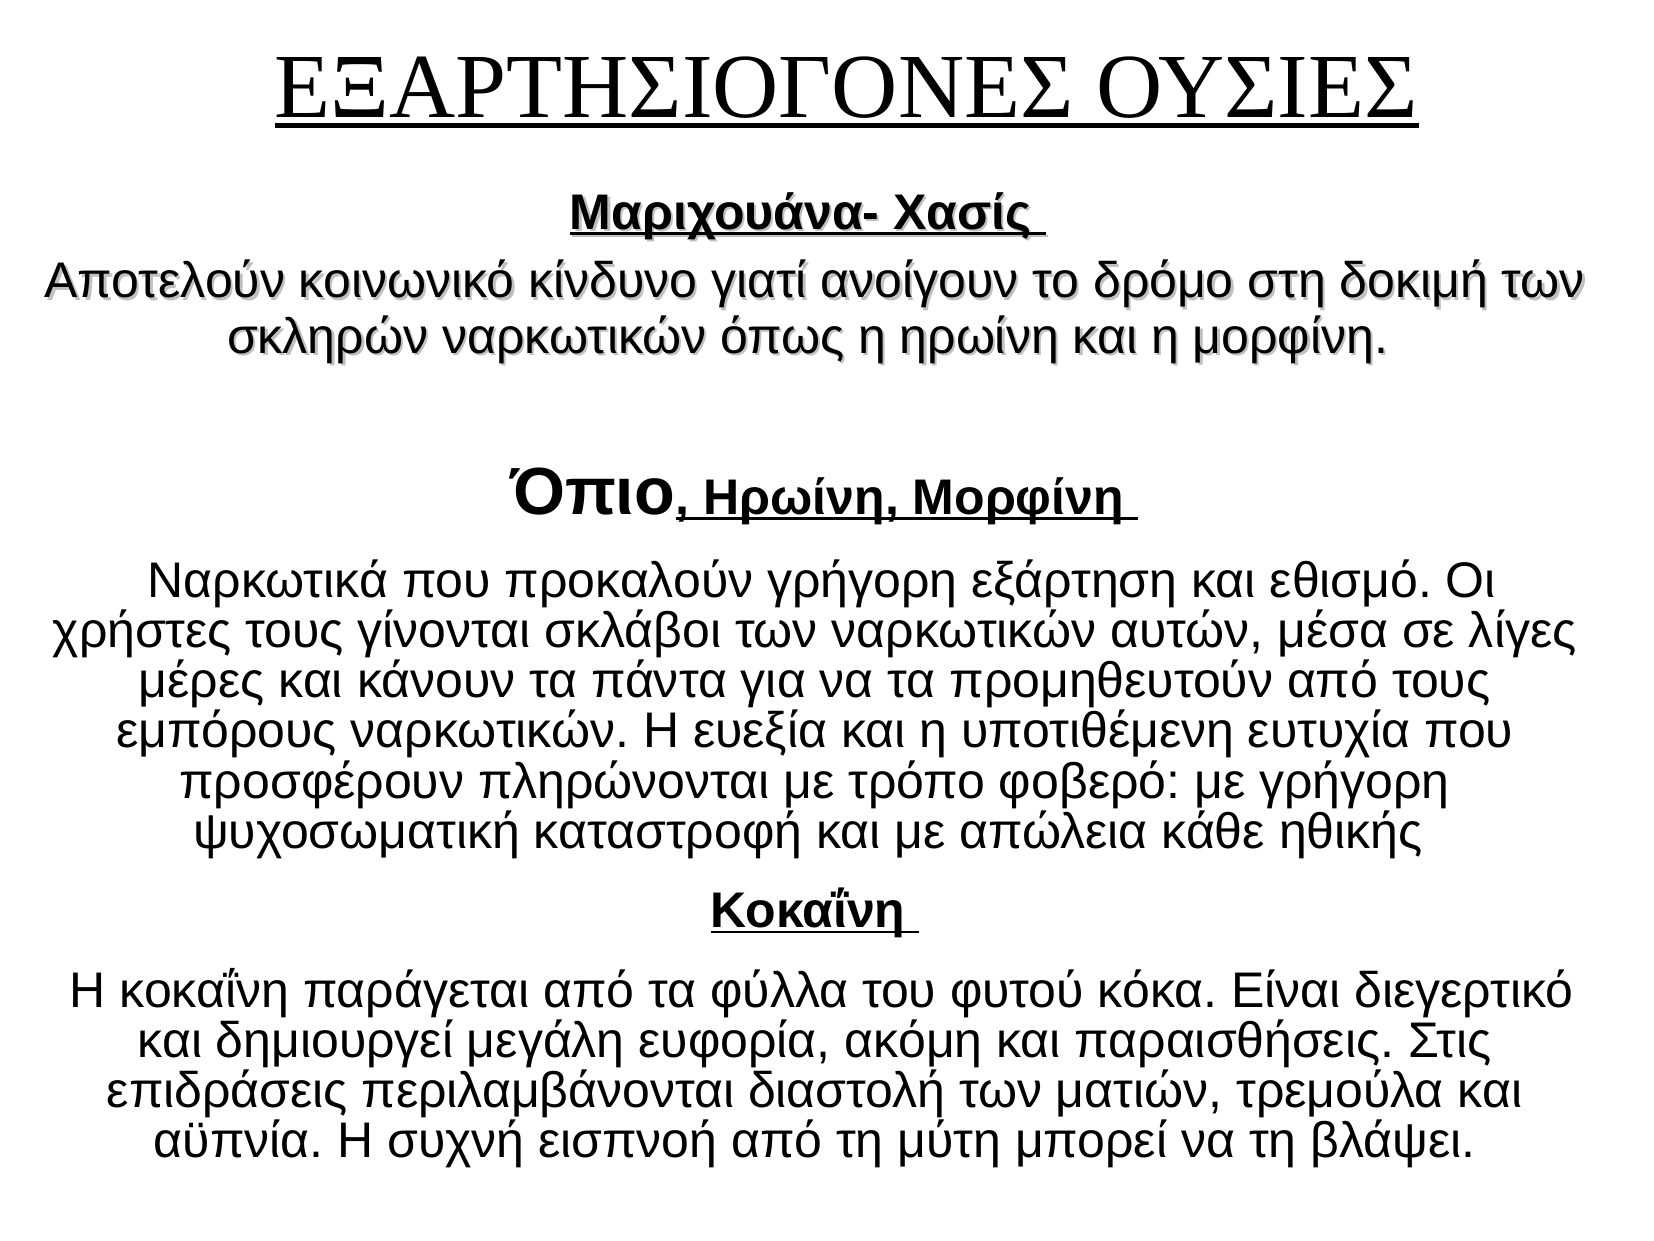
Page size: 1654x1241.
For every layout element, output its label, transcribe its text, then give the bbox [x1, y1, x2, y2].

title ΕΞΑΡΤΗΣΙΟΓΟΝΕΣ ΟΥΣΙΕΣ [102, 24, 1592, 149]
list Μαριχουάνα- Χασίς Αποτελούν κοινωνικό κίνδυνο γιατί ανοίγουν το δρόμο στη δοκιμή των σκληρών ναρκωτικών όπως η ηρωίνη και η μορφίνη. Όπιο, Ηρωίνη, Μορφίνη Ναρκωτικά που προκαλούν γρήγορη εξάρτηση και εθισμό. Οι χρήστες τους γίνονται σκλάβοι των ναρκωτικών αυτών, μέσα σε λίγες μέρες και κάνουν τα πάντα για να τα προμηθευτούν από τους εμπόρους ναρκωτικών. Η ευεξία και η υποτιθέμενη ευτυχία που προσφέρουν πληρώνονται με τρόπο φοβερό: με γρήγορη ψυχοσωματική καταστροφή και με απώλεια κάθε ηθικής Κοκαΐνη Η κοκαΐνη παράγεται από τα φύλλα του φυτού κόκα. Είναι διεγερτικό και δημιουργεί μεγάλη ευφορία, ακόμη και παραισθήσεις. Στις επιδράσεις περιλαμβάνονται διαστολή των ματιών, τρεμούλα και αϋπνία. Η συχνή εισπνοή από τη μύτη μπορεί να τη βλάψει. [37, 184, 1593, 1241]
